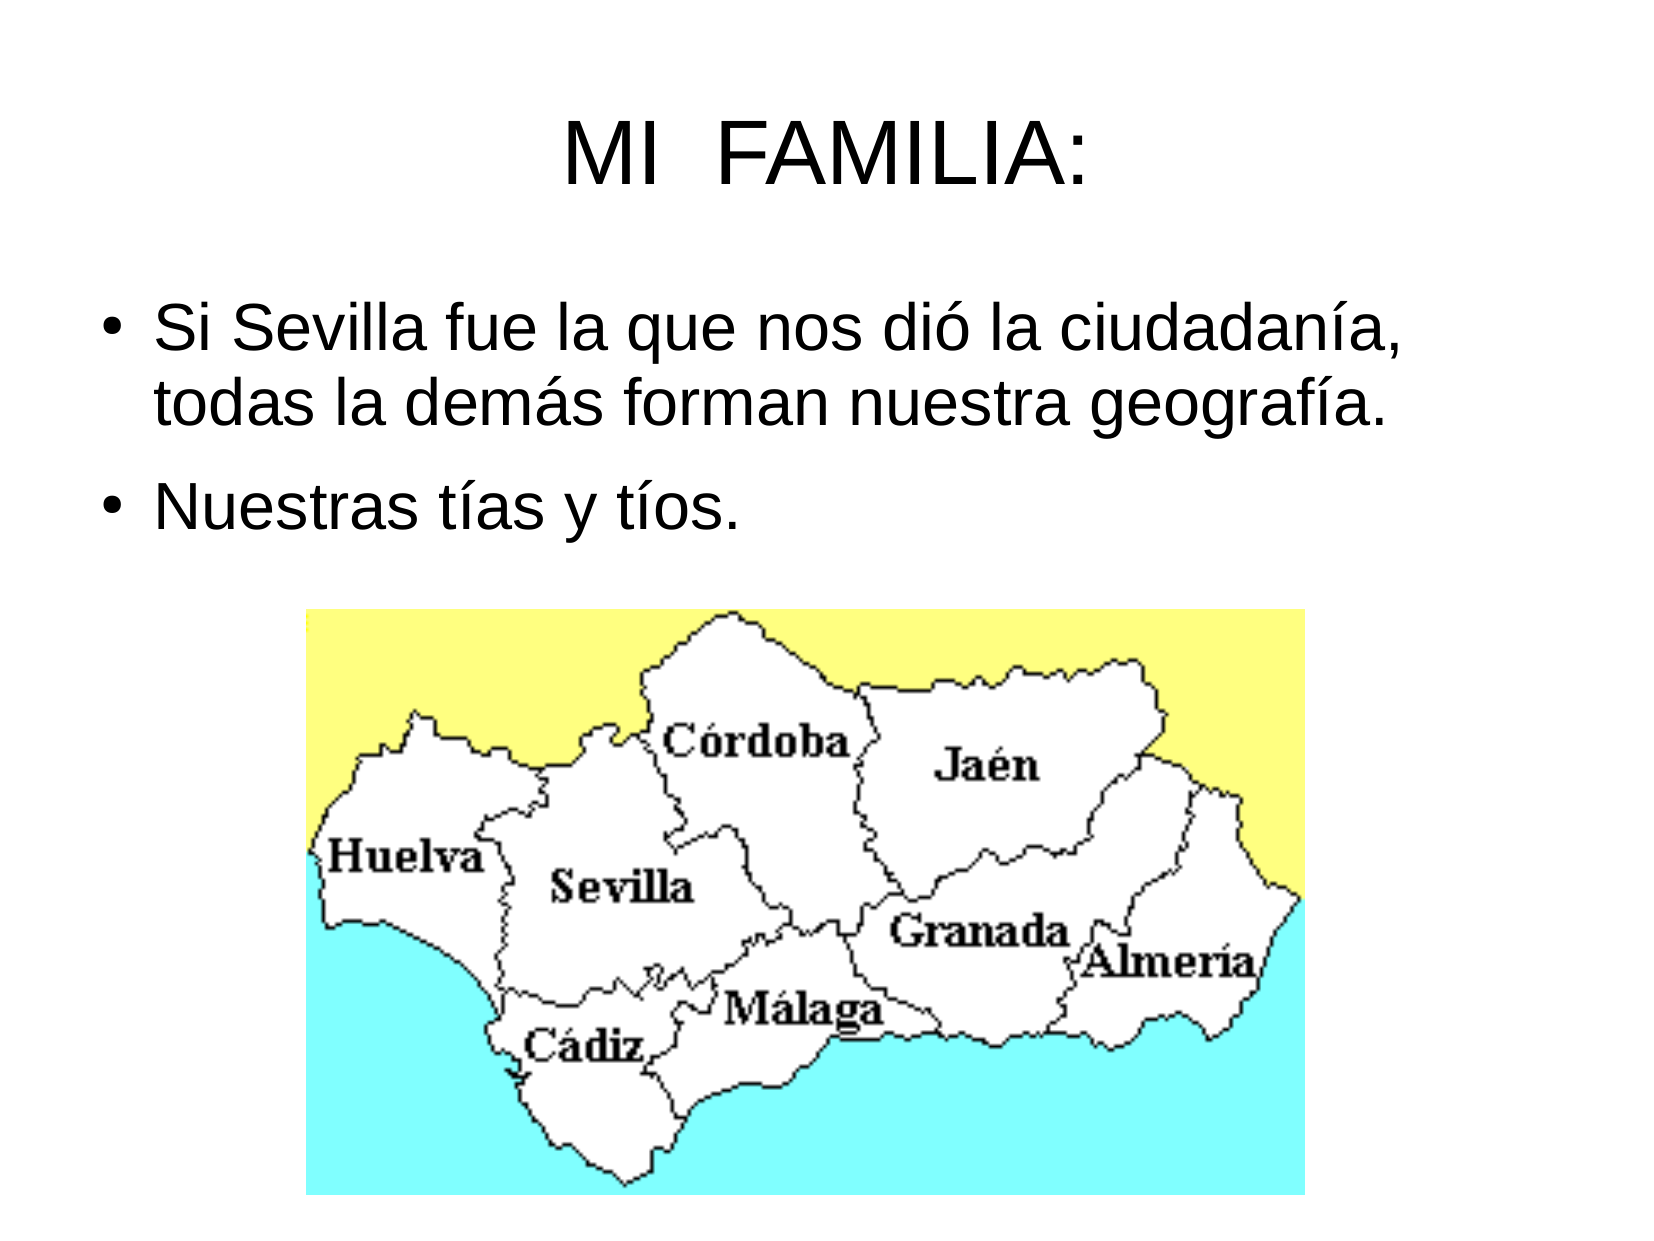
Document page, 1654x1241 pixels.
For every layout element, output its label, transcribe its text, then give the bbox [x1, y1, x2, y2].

title MI FAMILIA: [82, 49, 1571, 257]
list Si Sevilla fue la que nos dió la ciudadanía, todas la demás forman nuestra geografía. Nuestras tías y tíos. [82, 290, 1571, 1010]
picture [306, 609, 1305, 1195]
